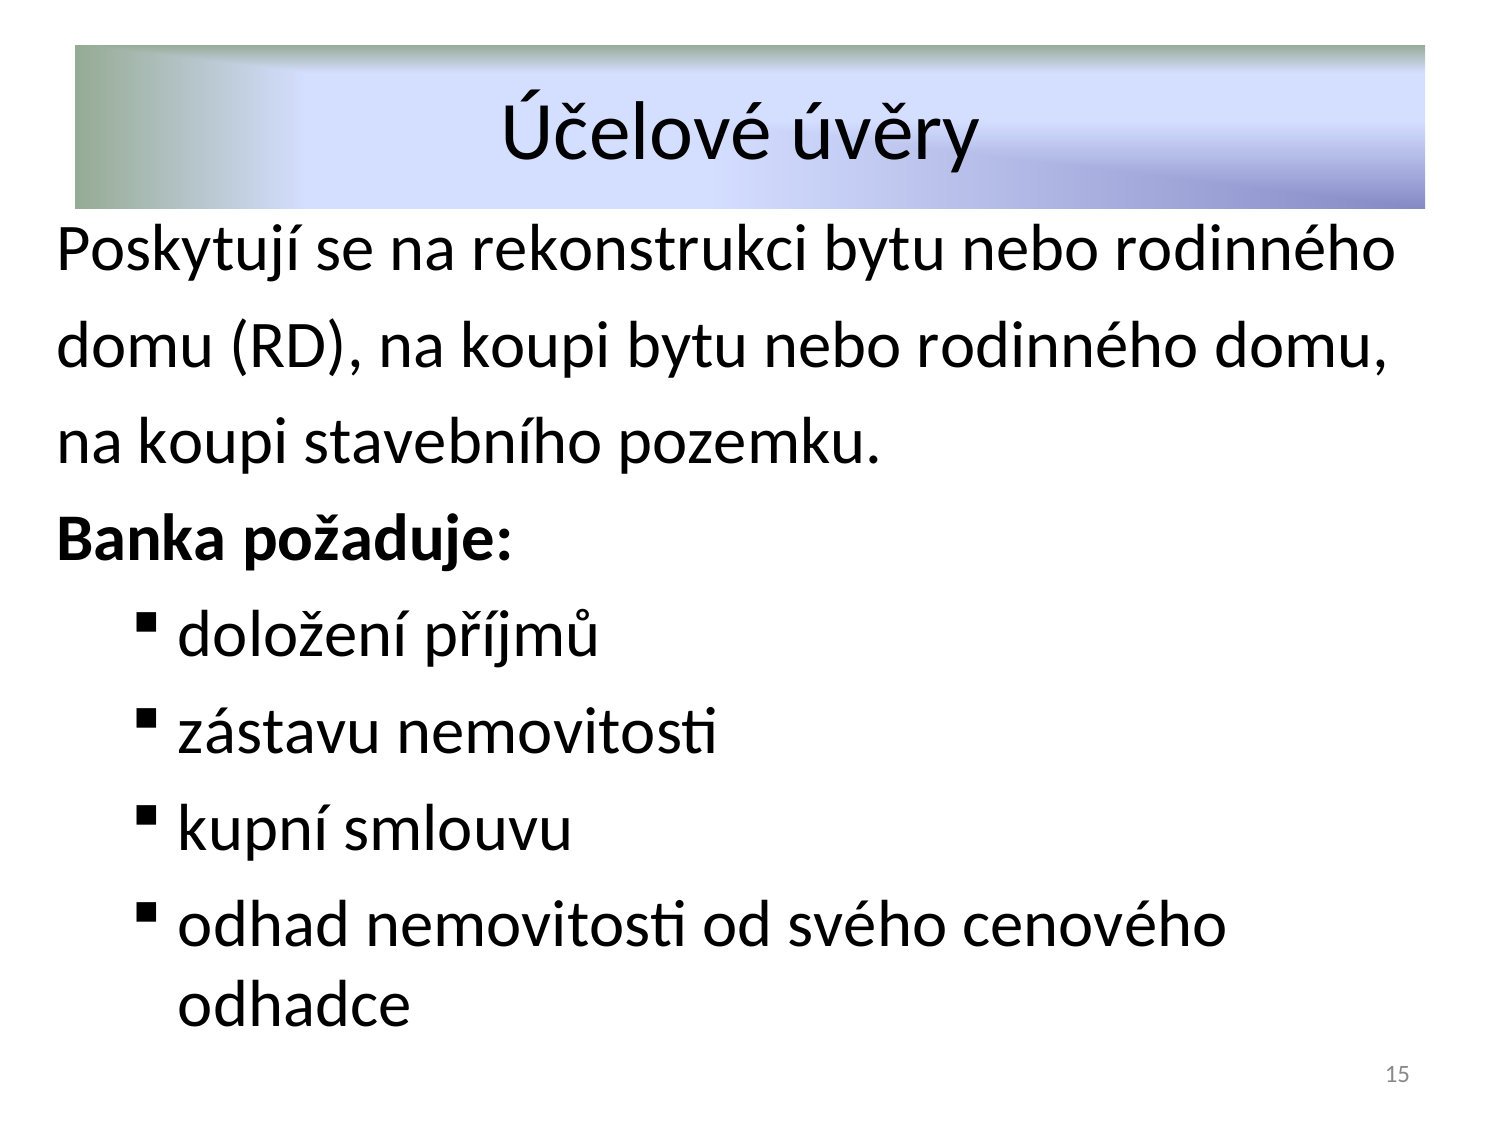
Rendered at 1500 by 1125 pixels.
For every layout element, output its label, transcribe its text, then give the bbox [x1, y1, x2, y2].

title Účelové úvěry [75, 45, 1426, 196]
text_box <číslo> [1074, 1042, 1426, 1103]
list Poskytují se na rekonstrukci bytu nebo rodinného domu (RD), na koupi bytu nebo rodinného domu, na koupi stavebního pozemku. Banka požaduje: doložení příjmů zástavu nemovitosti kupní smlouvu odhad nemovitosti od svého cenového odhadce [41, 196, 1447, 1125]
